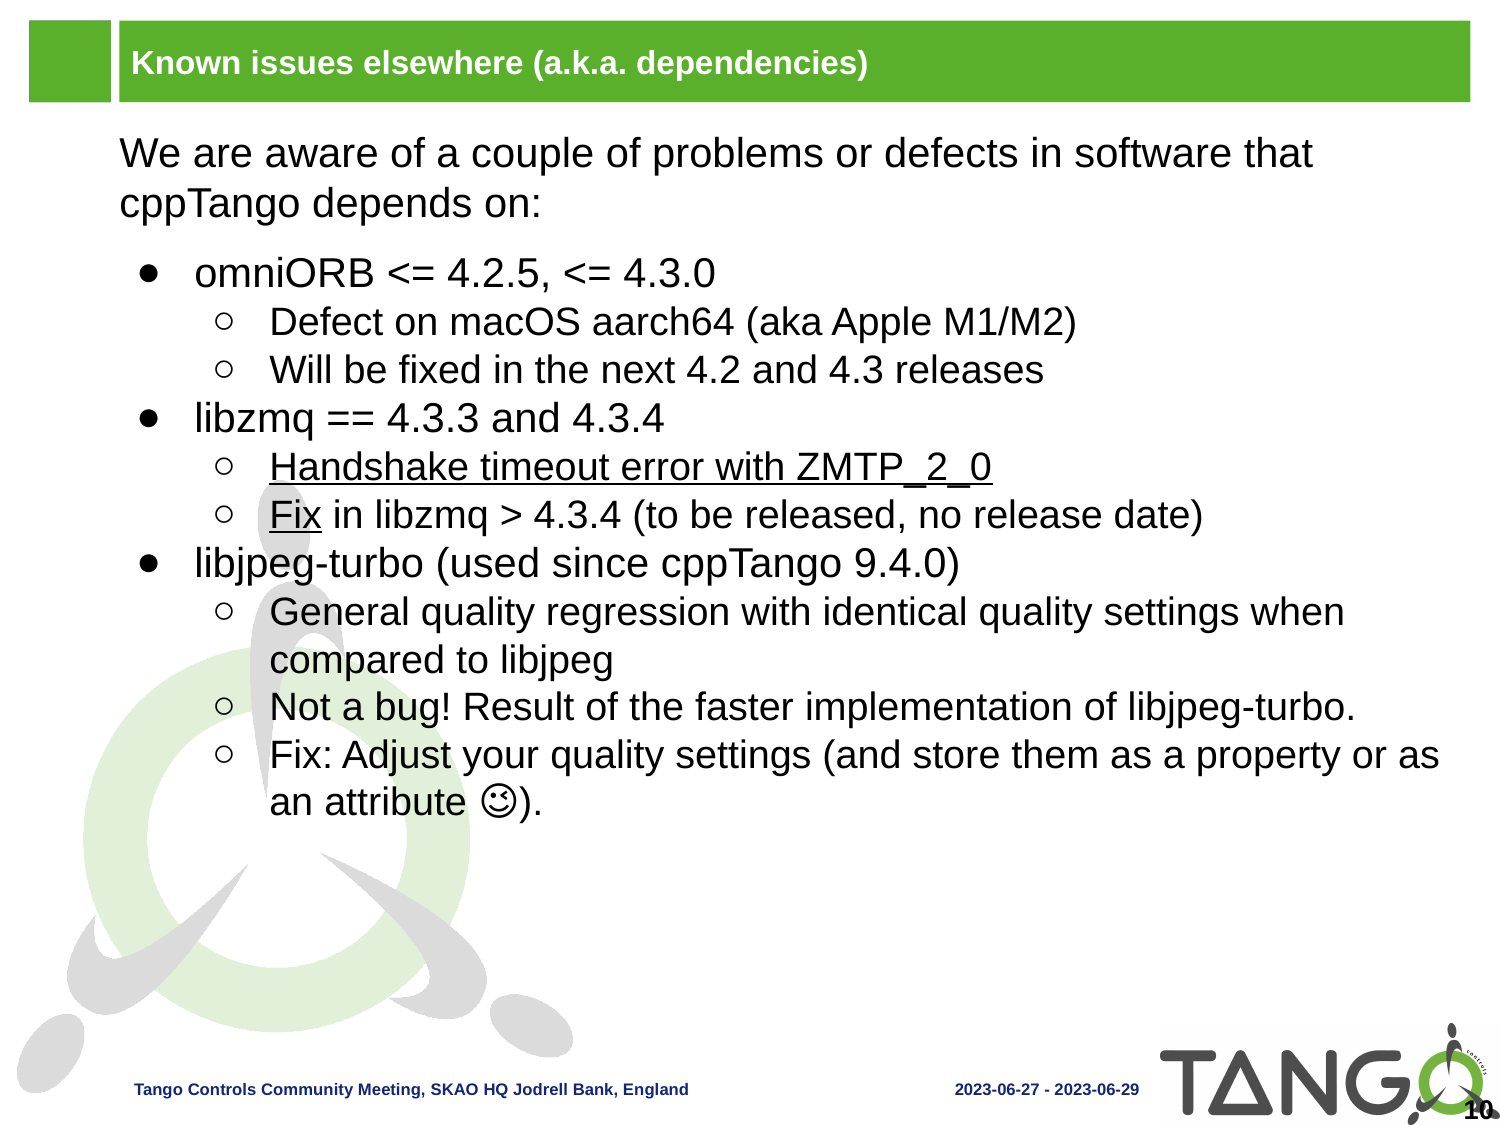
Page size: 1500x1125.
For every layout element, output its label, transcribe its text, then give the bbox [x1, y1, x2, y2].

picture [498, 1085, 505, 1093]
picture [1160, 1023, 1500, 1125]
slide_number <number> [1403, 1038, 1494, 1125]
picture [468, 1085, 475, 1093]
list We are aware of a couple of problems or defects in software that cppTango depends on: omniORB <= 4.2.5, <= 4.3.0 Defect on macOS aarch64 (aka Apple M1/M2) Will be fixed in the next 4.2 and 4.3 releases libzmq == 4.3.3 and 4.3.4 Handshake timeout error with ZMTP_2_0 Fix in libzmq > 4.3.4 (to be released, no release date) libjpeg-turbo (used since cppTango 9.4.0) General quality regression with identical quality settings when compared to libjpeg Not a bug! Result of the faster implementation of libjpeg-turbo. Fix: Adjust your quality settings (and store them as a property or as an attribute 😉). [119, 125, 1471, 1012]
picture [17, 480, 573, 1093]
title Known issues elsewhere (a.k.a. dependencies) [119, 20, 1471, 103]
